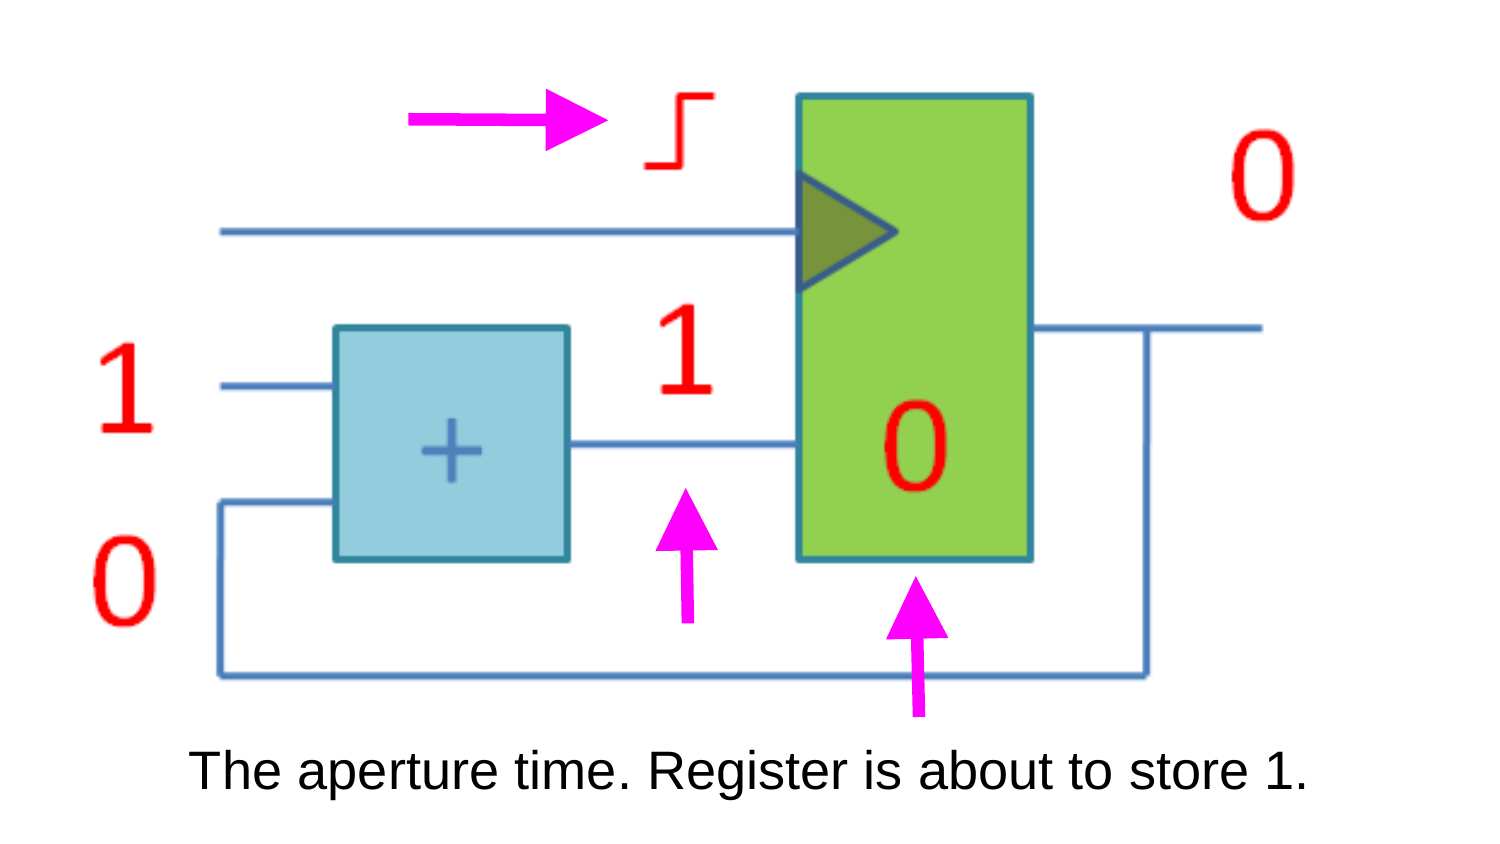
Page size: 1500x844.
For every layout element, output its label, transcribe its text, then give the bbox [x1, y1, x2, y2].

picture [0, 0, 1399, 720]
title The aperture time. Register is about to store 1. [0, 720, 1500, 844]
